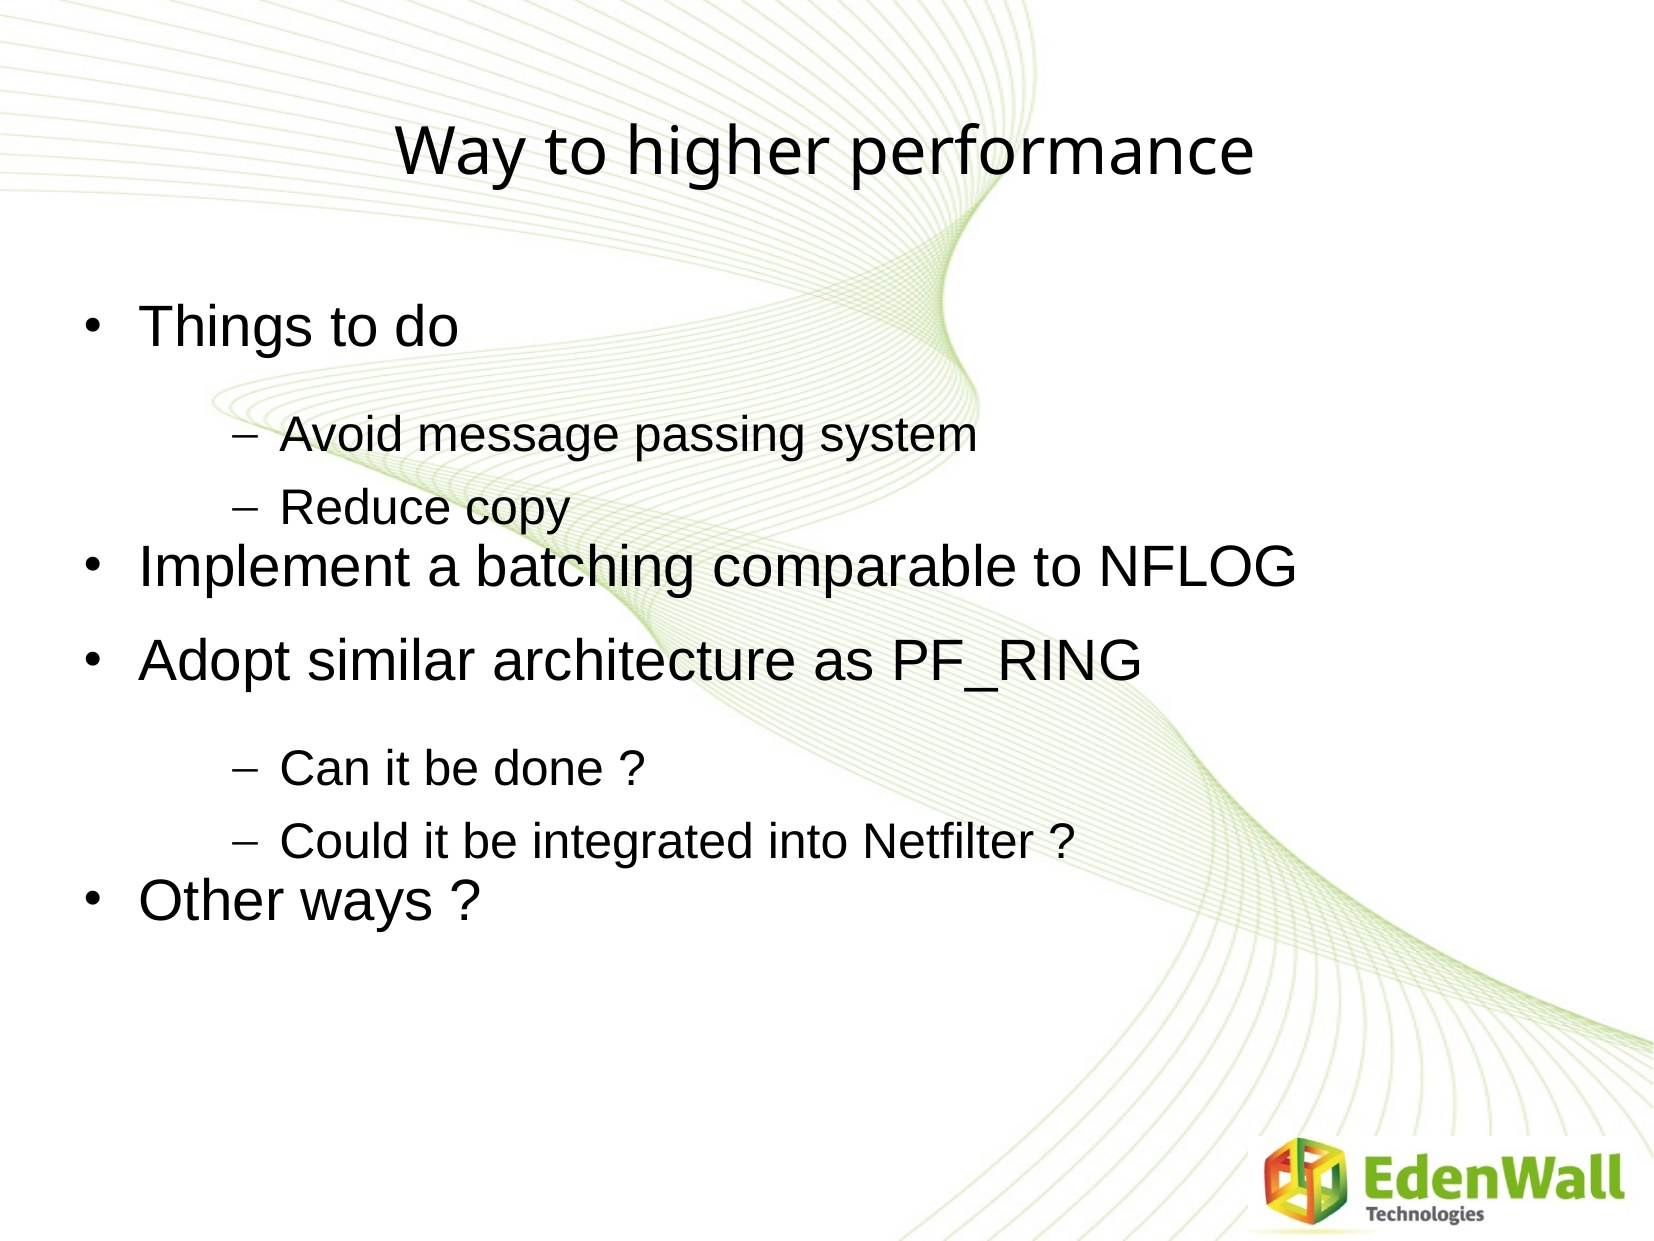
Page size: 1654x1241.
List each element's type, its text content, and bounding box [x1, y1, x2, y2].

title Way to higher performance [82, 56, 1570, 248]
list Things to do Avoid message passing system Reduce copy Implement a batching comparable to NFLOG Adopt similar architecture as PF_RING Can it be done ? Could it be integrated into Netfilter ? Other ways ? [82, 290, 1570, 1109]
picture [0, 0, 1654, 1241]
